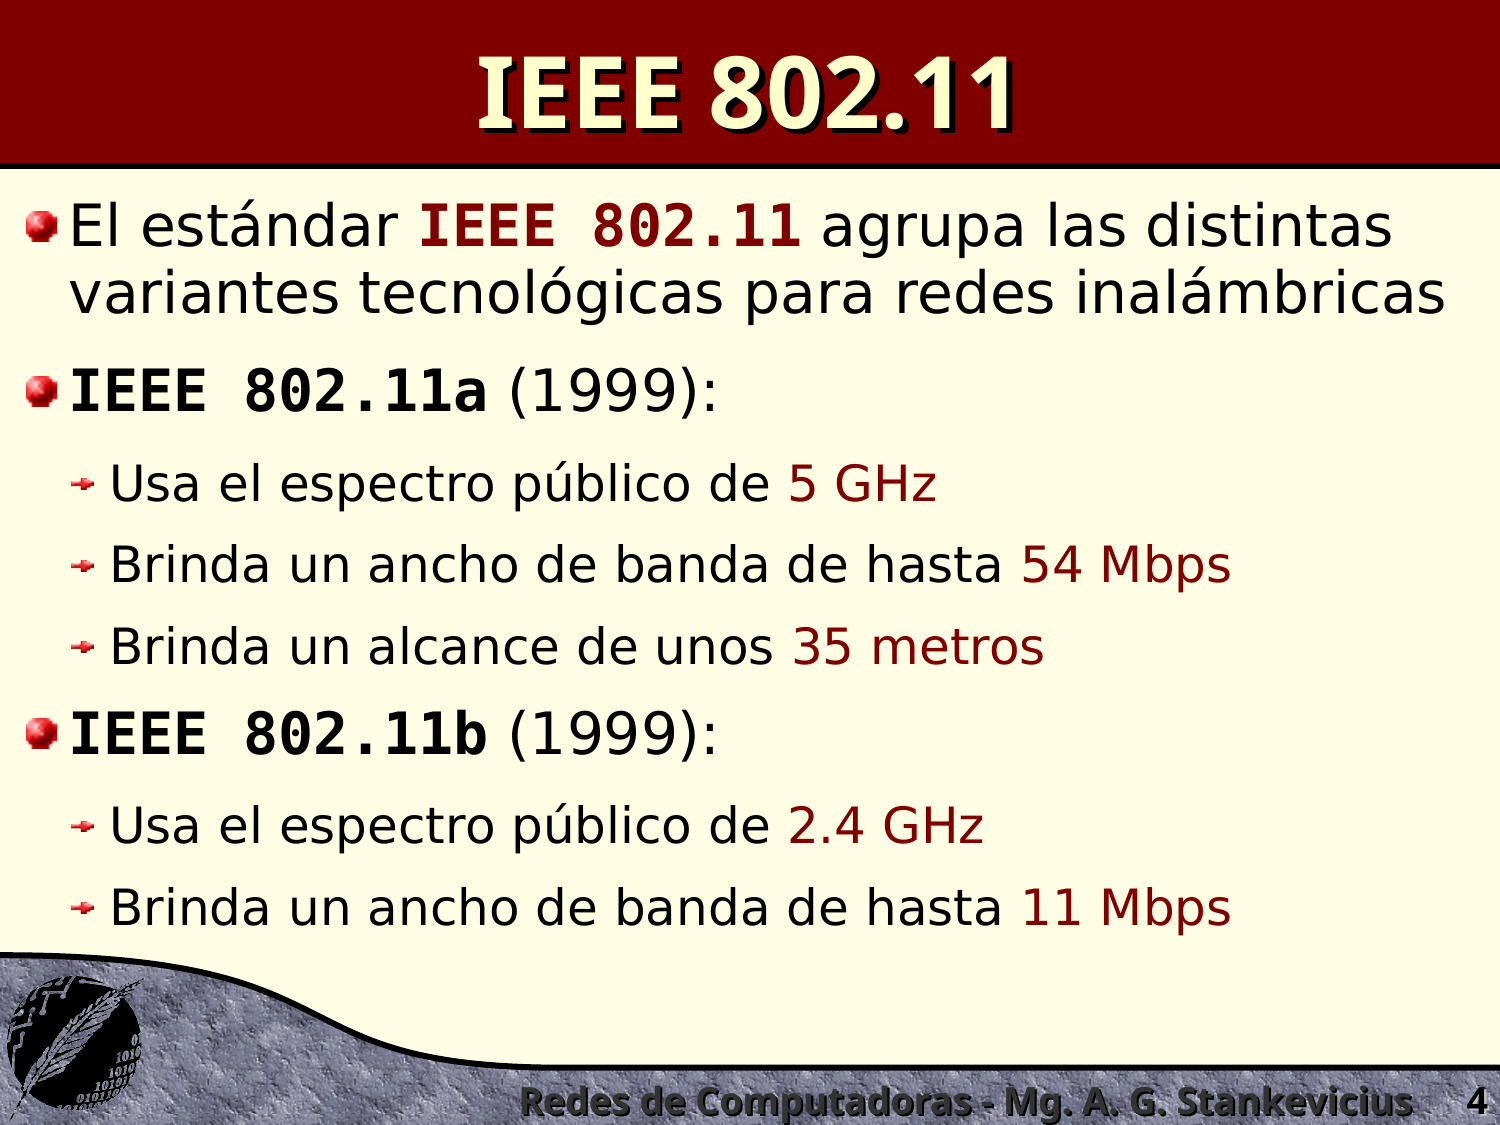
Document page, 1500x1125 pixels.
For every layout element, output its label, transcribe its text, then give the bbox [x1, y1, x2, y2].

picture [1047, 1100, 1054, 1110]
picture [0, 959, 1500, 1125]
title IEEE 802.11 [15, 5, 1485, 160]
picture [790, 1100, 795, 1110]
list El estándar IEEE 802.11 agrupa las distintas variantes tecnológicas para redes inalámbricas IEEE 802.11a (1999): Usa el espectro público de 5 GHz Brinda un ancho de banda de hasta 54 Mbps Brinda un alcance de unos 35 metros IEEE 802.11b (1999): Usa el espectro público de 2.4 GHz Brinda un ancho de banda de hasta 11 Mbps [11, 192, 1486, 957]
